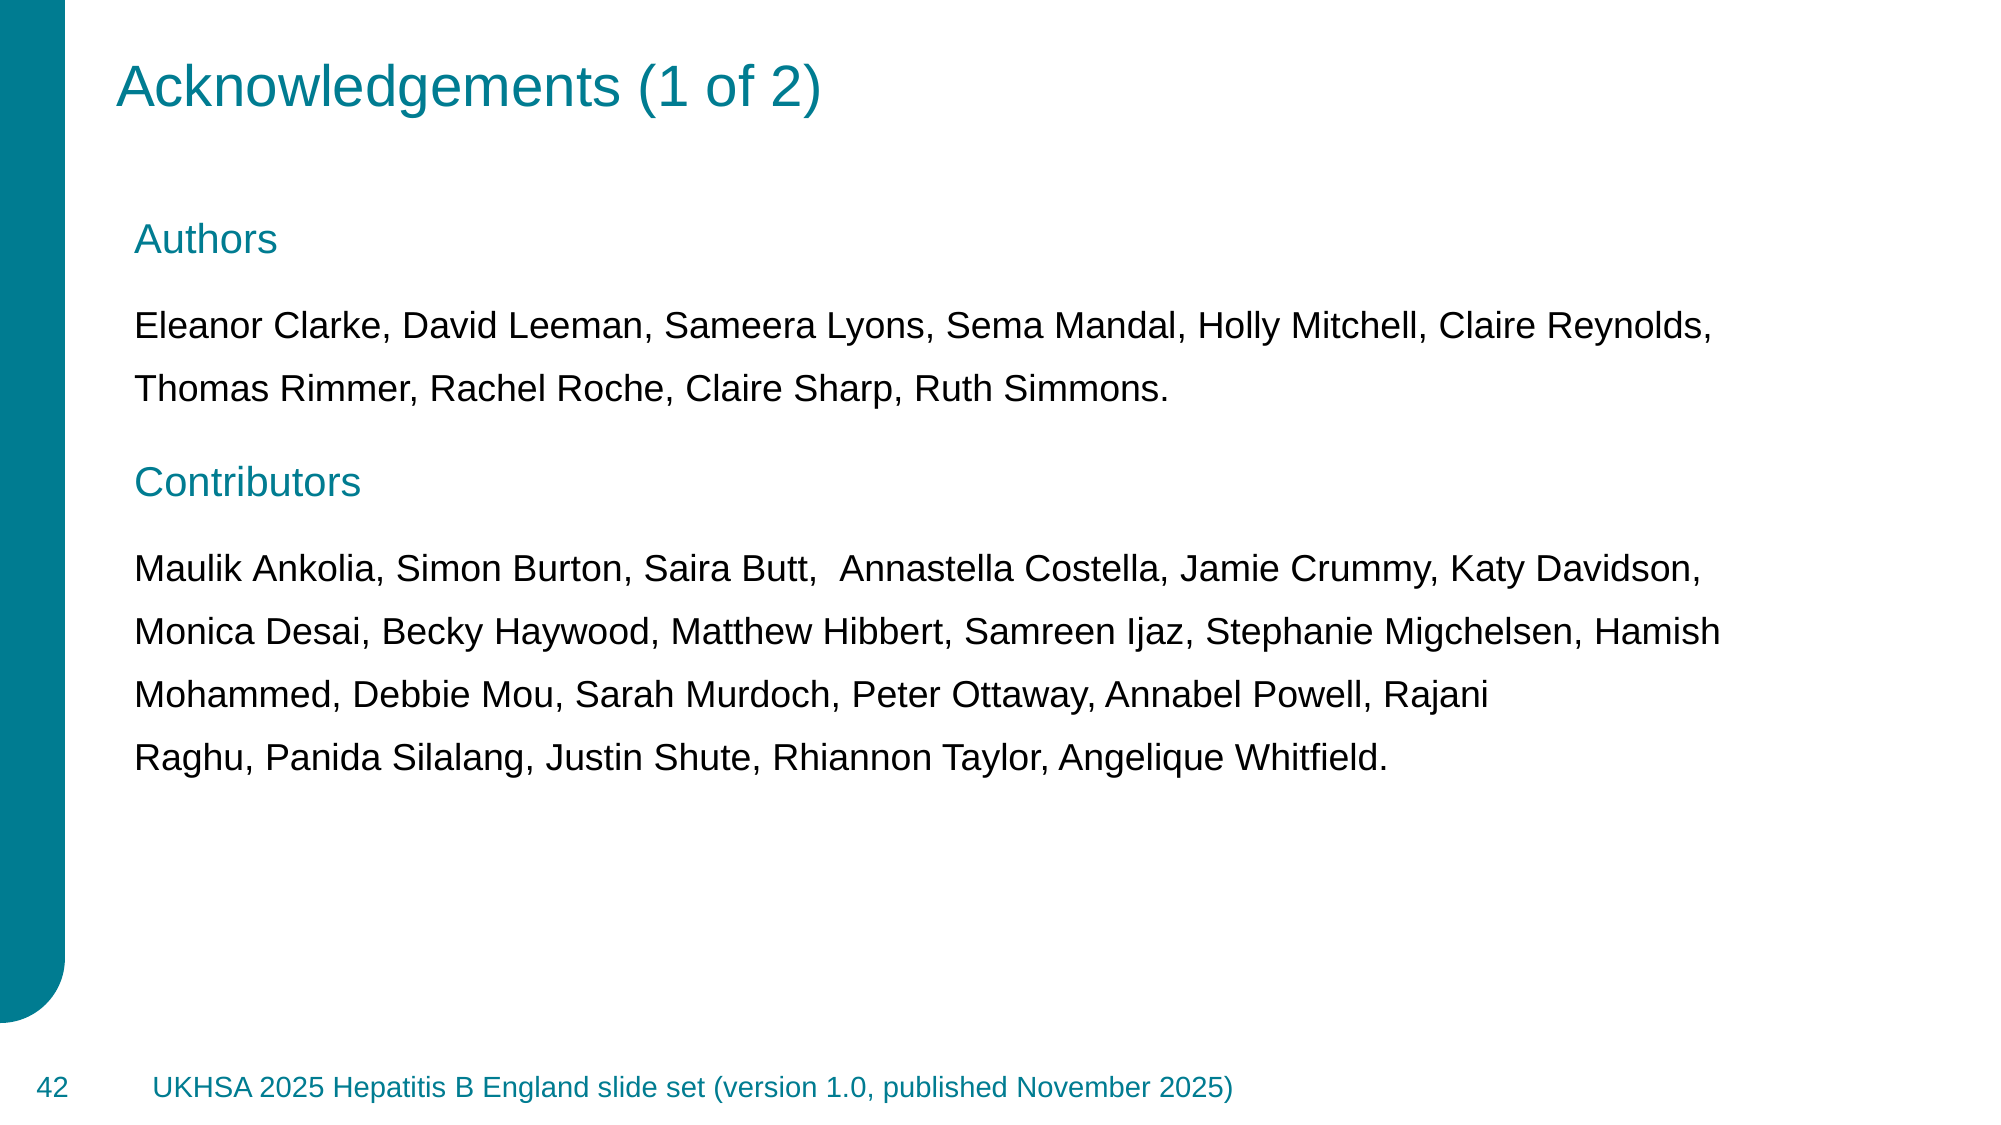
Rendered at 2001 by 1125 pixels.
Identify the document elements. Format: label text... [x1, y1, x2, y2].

text_box UKHSA 2025 Hepatitis B England slide set (version 1.0, published November 2025) [137, 1056, 1780, 1116]
text_box [21, 1056, 120, 1117]
title Acknowledgements (1 of 2) [101, 11, 1926, 119]
list Authors Eleanor Clarke, David Leeman, Sameera Lyons, Sema Mandal, Holly Mitchell, Claire Reynolds, Thomas Rimmer, Rachel Roche, Claire Sharp, Ruth Simmons. Contributors Maulik Ankolia, Simon Burton, Saira Butt, Annastella Costella, Jamie Crummy, Katy Davidson, Monica Desai, Becky Haywood, Matthew Hibbert, Samreen Ijaz, Stephanie Migchelsen, Hamish Mohammed, Debbie Mou, Sarah Murdoch, Peter Ottaway, Annabel Powell, Rajani Raghu, Panida Silalang, Justin Shute, Rhiannon Taylor, Angelique Whitfield. [119, 184, 1821, 809]
